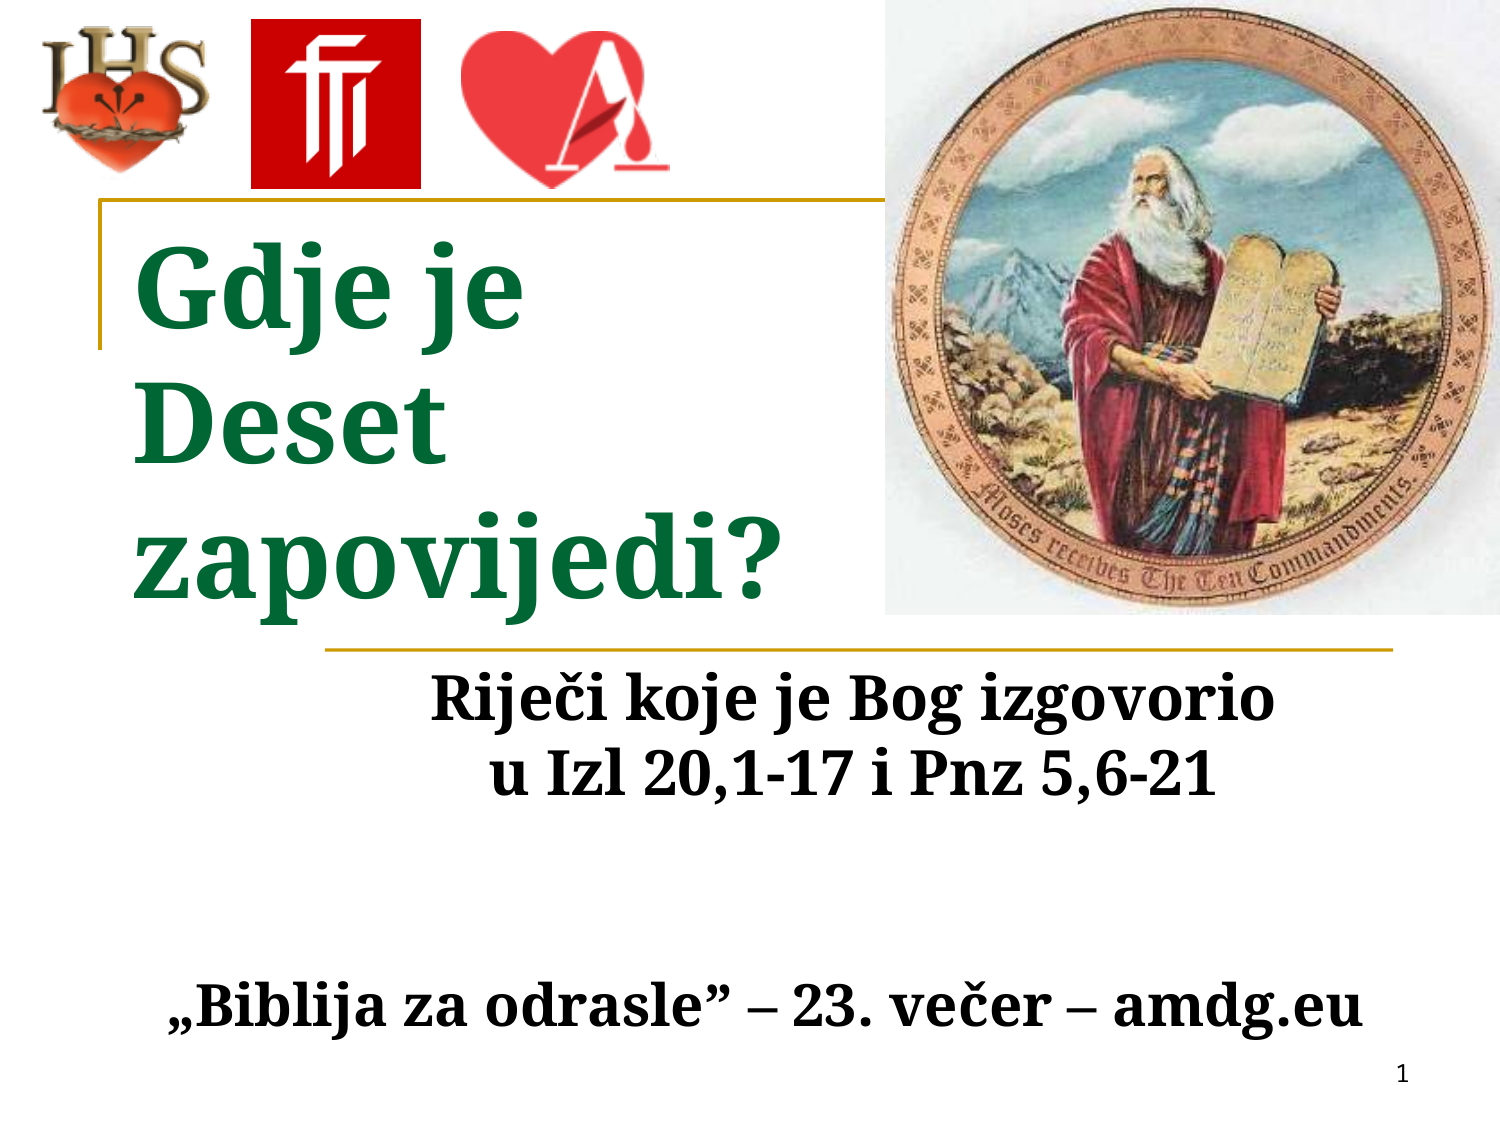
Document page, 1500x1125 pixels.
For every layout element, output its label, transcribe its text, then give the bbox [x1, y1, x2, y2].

picture [885, 0, 1500, 615]
text_box „Biblija za odrasle” – 23. večer – amdg.eu [55, 960, 1477, 1046]
picture [251, 19, 421, 189]
picture [41, 9, 211, 180]
subtitle Riječi koje je Bog izgovorio u Izl 20,1-17 i Pnz 5,6-21 [324, 650, 1400, 945]
picture [461, 31, 670, 189]
text_box <number> [1074, 1046, 1425, 1100]
title Gdje je Deset zapovijedi? [117, 208, 885, 587]
